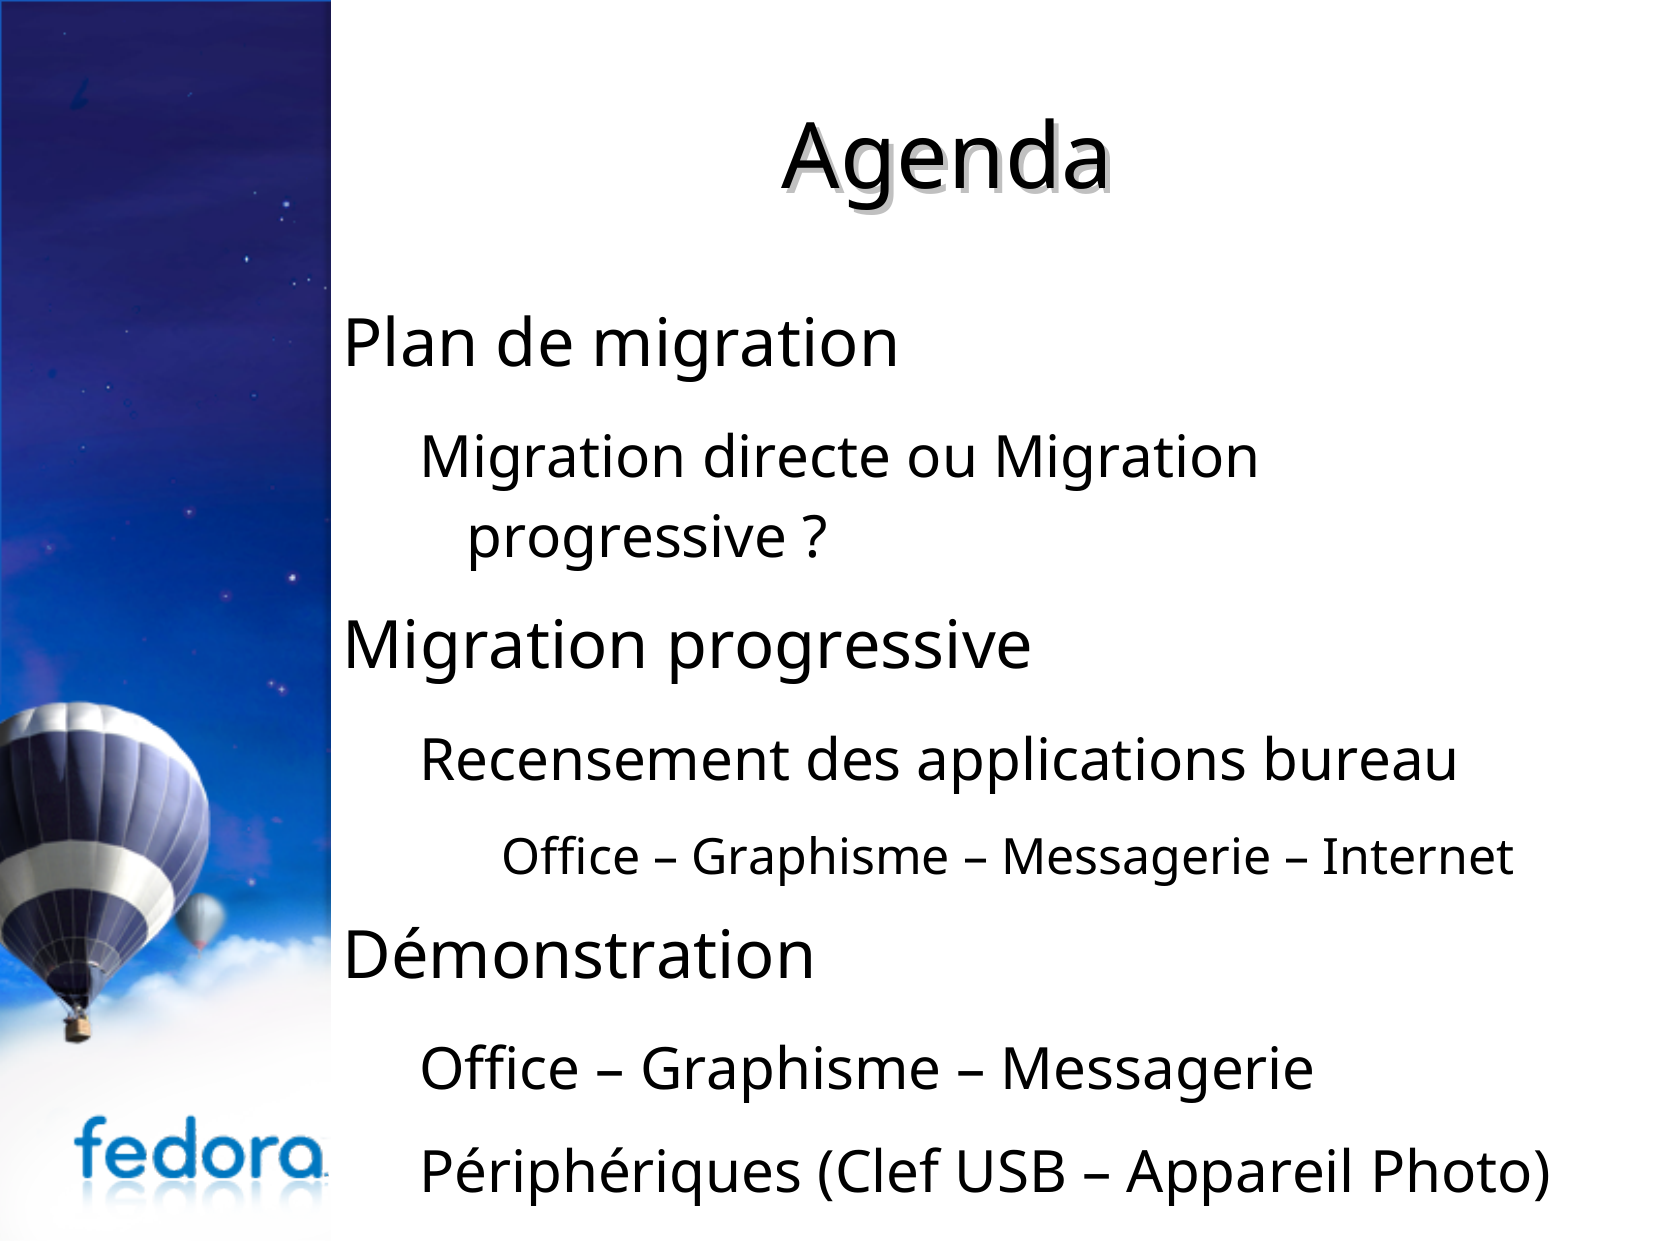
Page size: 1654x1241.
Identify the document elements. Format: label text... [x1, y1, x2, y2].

list Plan de migration Migration directe ou Migration progressive ? Migration progressive Recensement des applications bureau Office – Graphisme – Messagerie – Internet Démonstration Office – Graphisme – Messagerie Périphériques (Clef USB – Appareil Photo) [324, 295, 1625, 1114]
picture [0, 0, 331, 1241]
title Agenda [331, 49, 1571, 257]
